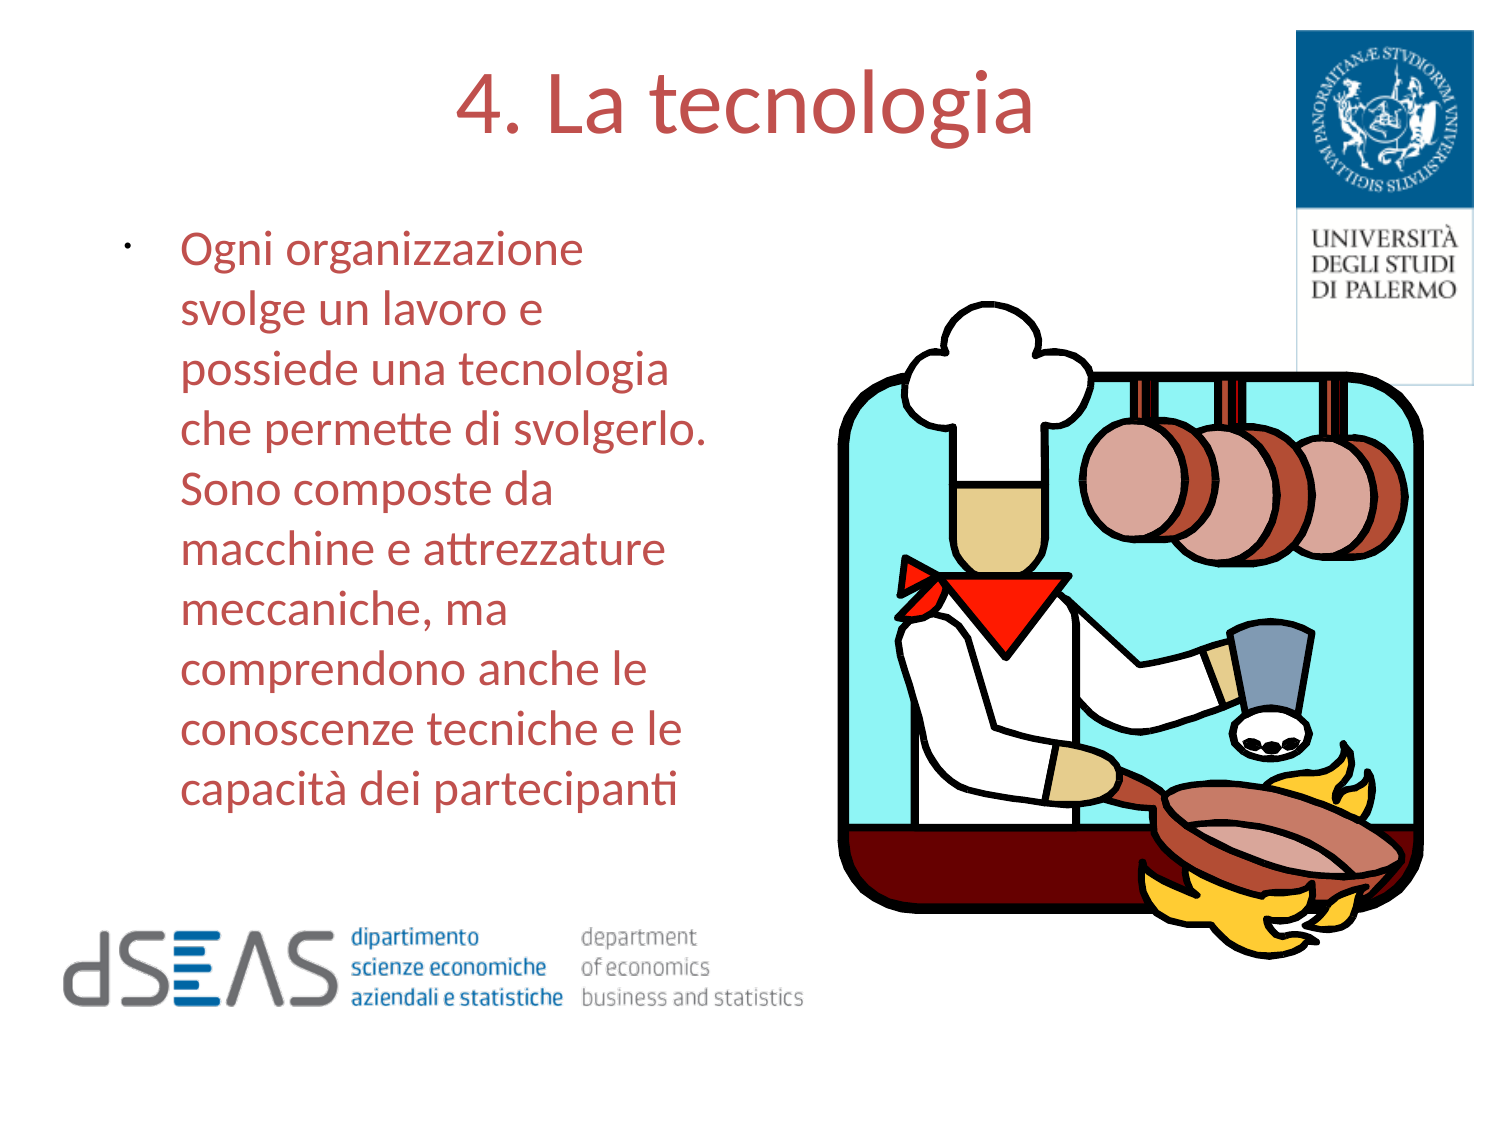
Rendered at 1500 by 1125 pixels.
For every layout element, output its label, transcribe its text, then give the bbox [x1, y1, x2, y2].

text_box Ogni organizzazione svolge un lavoro e possiede una tecnologia che permette di svolgerlo. Sono composte da macchine e attrezzature meccaniche, ma comprendono anche le conoscenze tecniche e le capacità dei partecipanti [108, 208, 734, 883]
title 4. La tecnologia [108, 35, 1384, 223]
picture [41, 834, 833, 1067]
picture [837, 30, 1474, 963]
